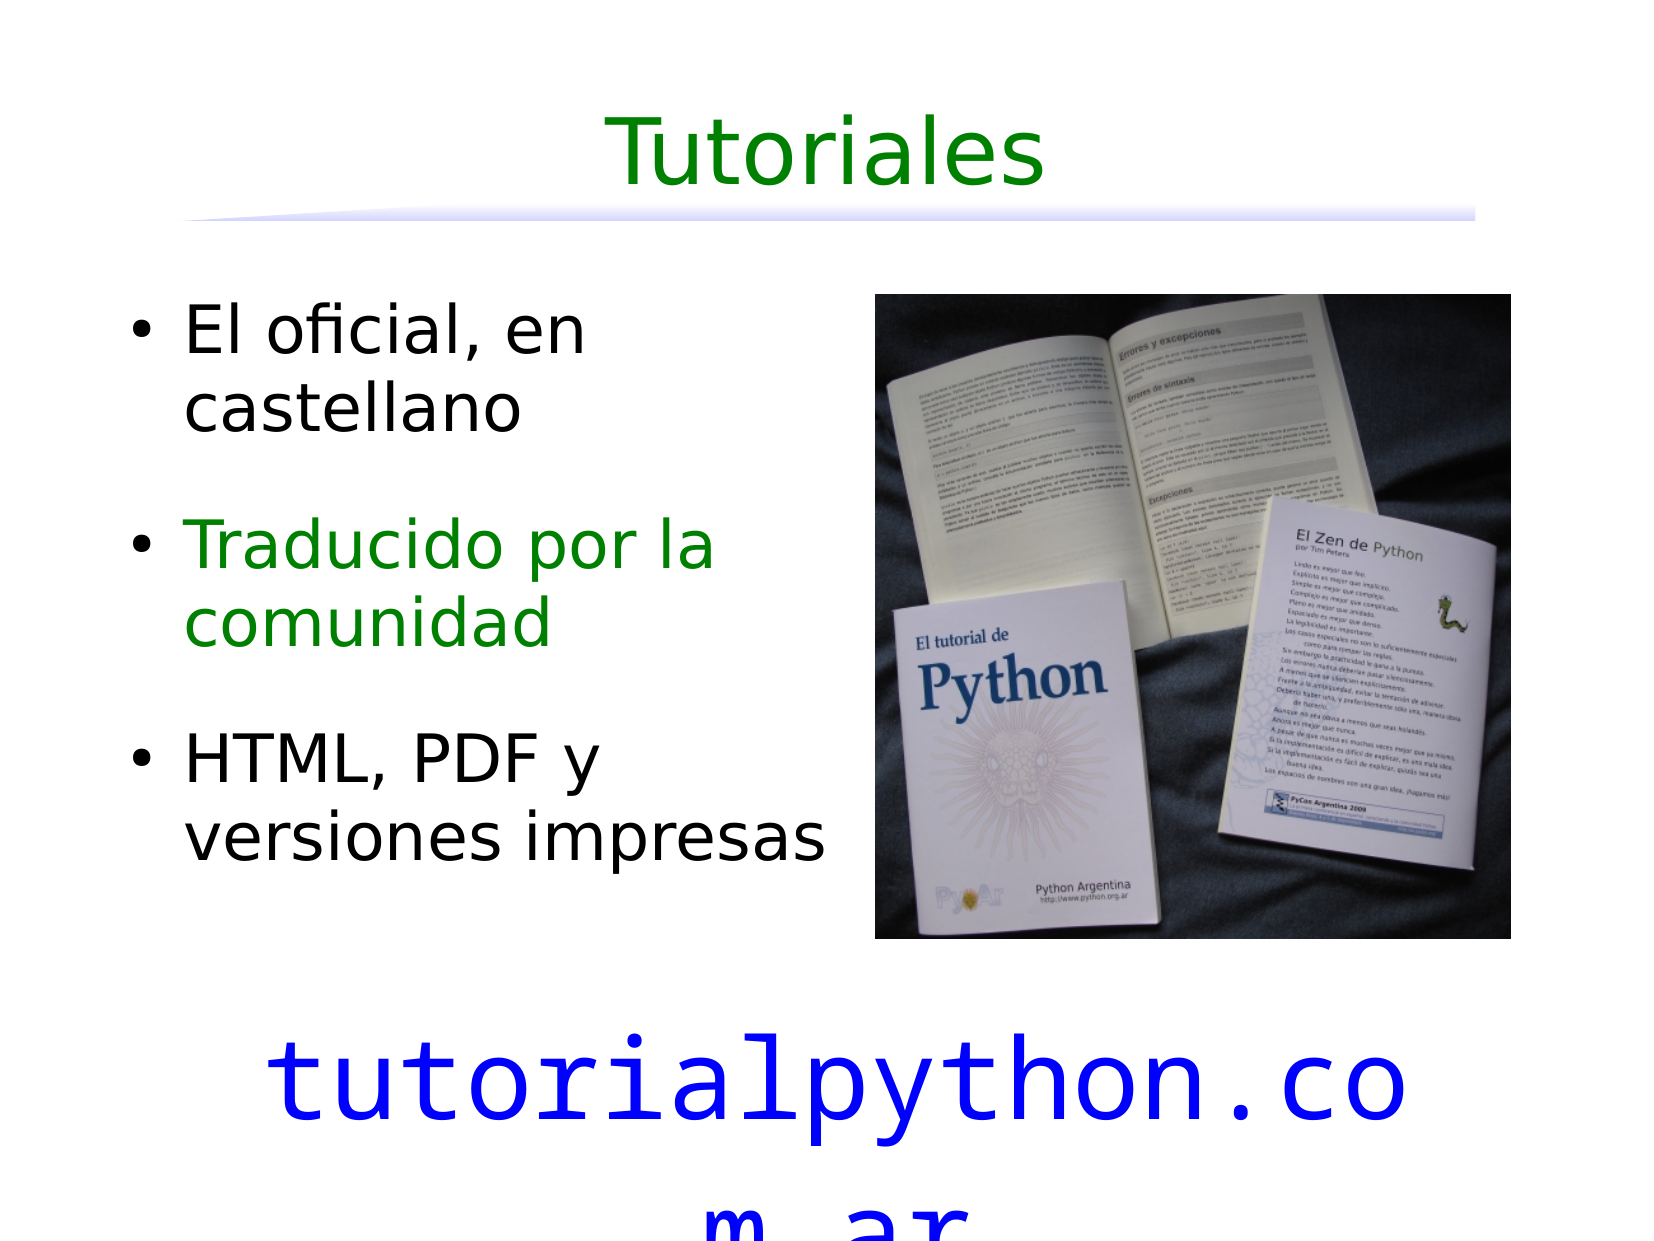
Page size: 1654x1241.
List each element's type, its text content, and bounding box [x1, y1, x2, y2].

list El oficial, en castellano Traducido por la comunidad HTML, PDF y versiones impresas [112, 291, 862, 904]
text_box tutorialpython.com.ar [248, 992, 1489, 1120]
picture [875, 294, 1511, 939]
title Tutoriales [82, 44, 1571, 262]
